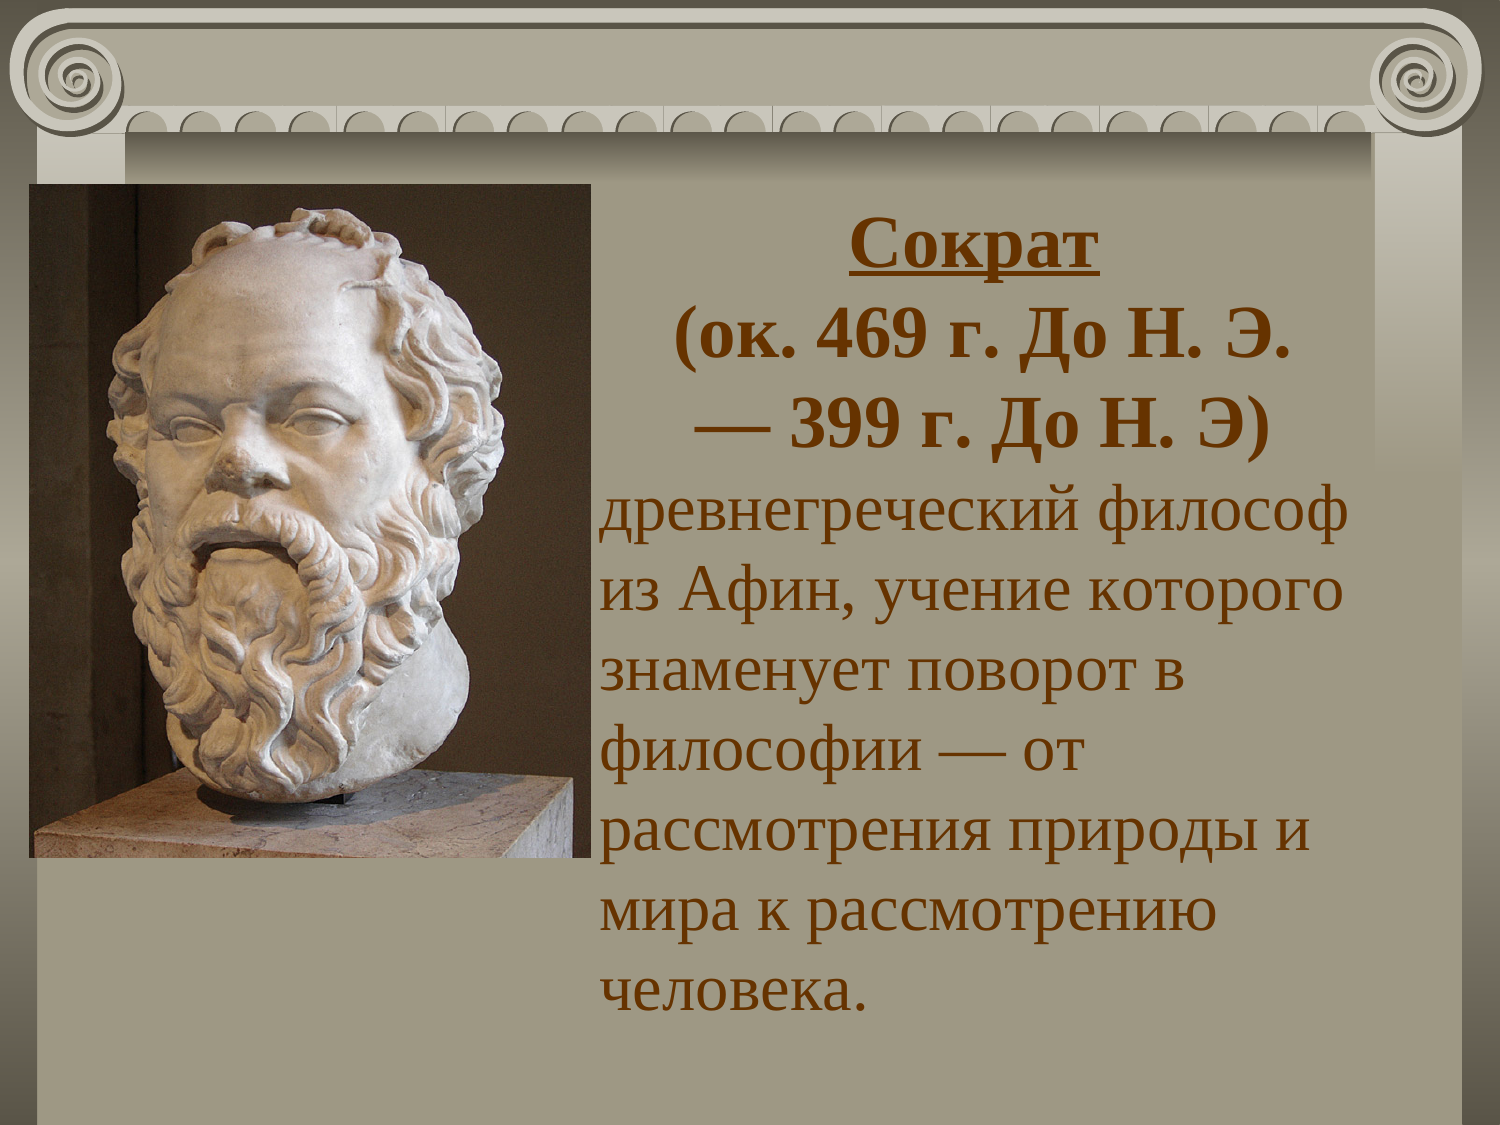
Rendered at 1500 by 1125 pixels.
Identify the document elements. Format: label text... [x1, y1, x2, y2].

text_box древнегреческий философ из Афин, учение которого знаменует поворот в философии — от рассмотрения природы и мира к рассмотрению человека. [584, 456, 1412, 1032]
picture [29, 184, 591, 858]
text_box Сократ (ок. 469 г. До Н. Э.— 399 г. До Н. Э) [608, 184, 1359, 470]
